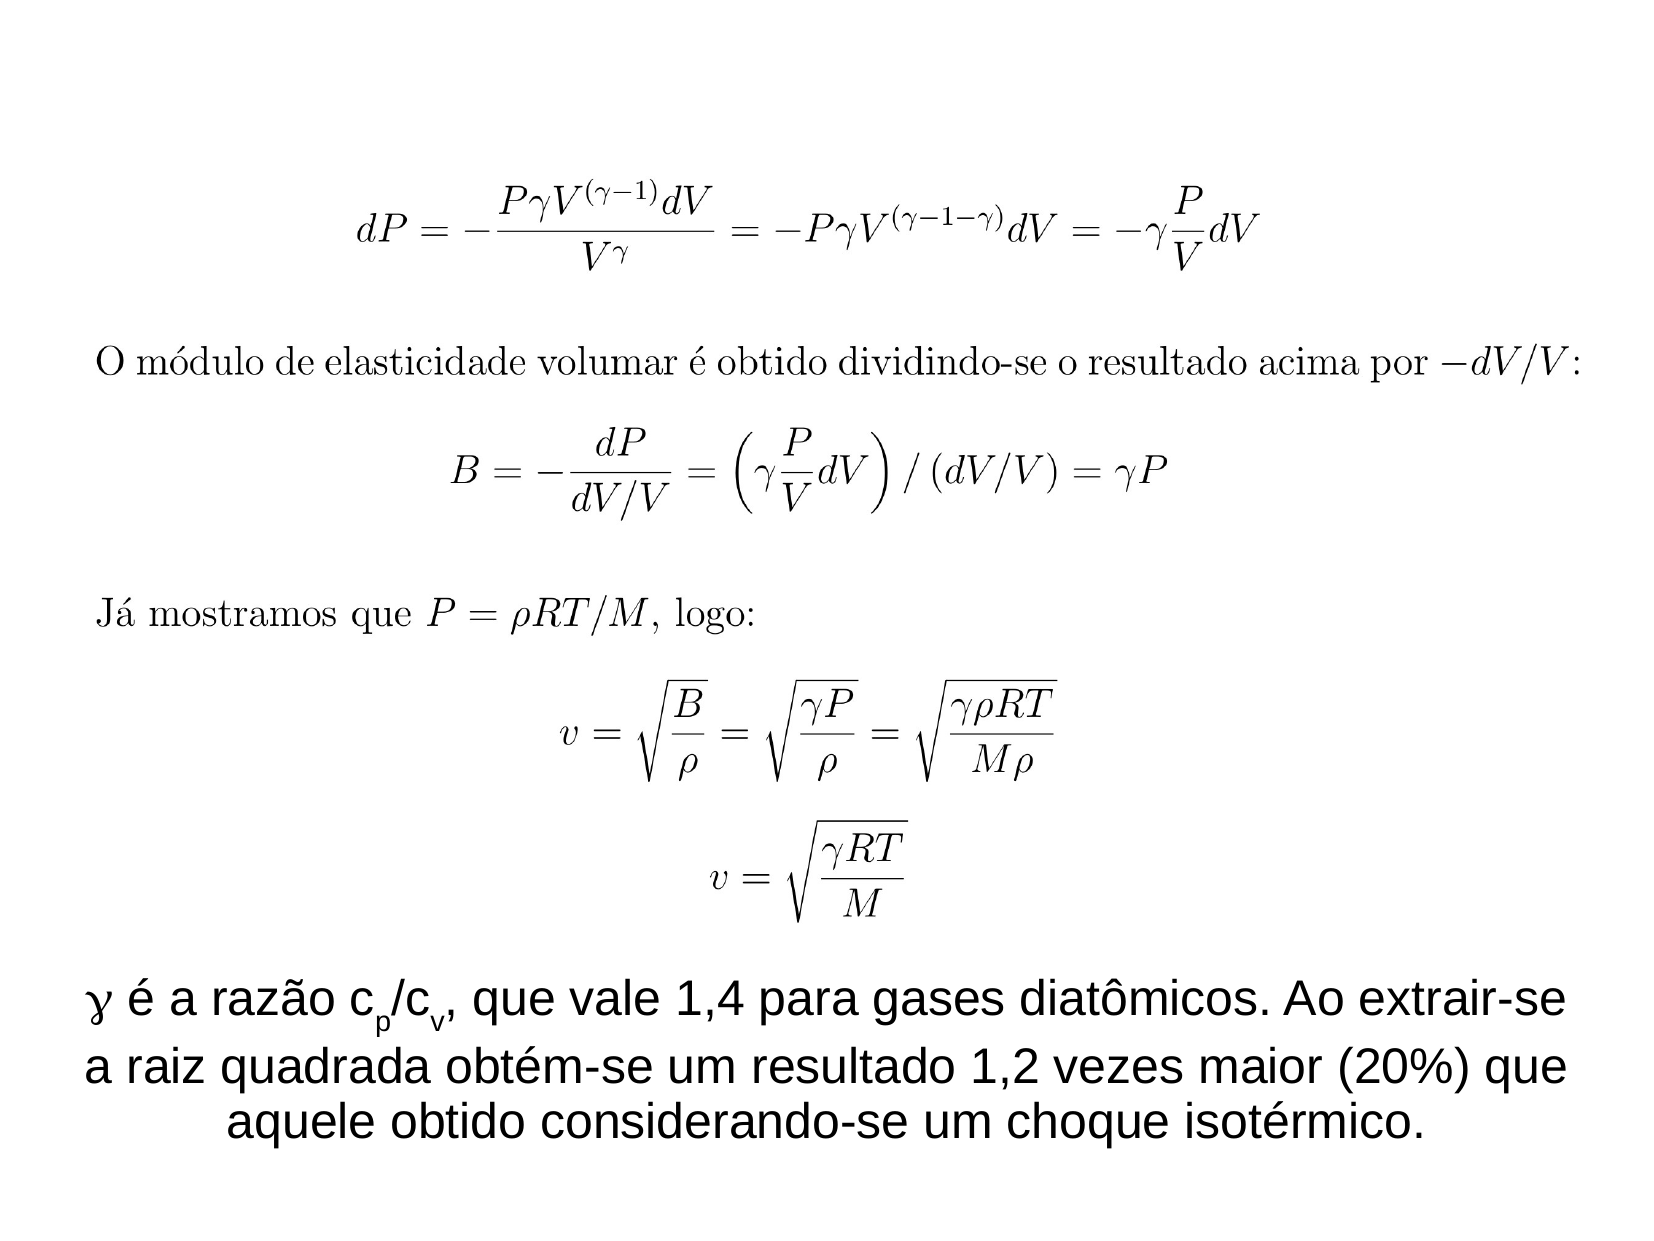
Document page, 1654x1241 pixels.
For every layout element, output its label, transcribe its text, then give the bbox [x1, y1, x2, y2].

picture [41, 141, 1615, 963]
subtitle g é a razão cp/cv, que vale 1,4 para gases diatômicos. Ao extrair-se a raiz quadrada obtém-se um resultado 1,2 vezes maior (20%) que aquele obtido considerando-se um choque isotérmico. [82, 967, 1571, 1153]
